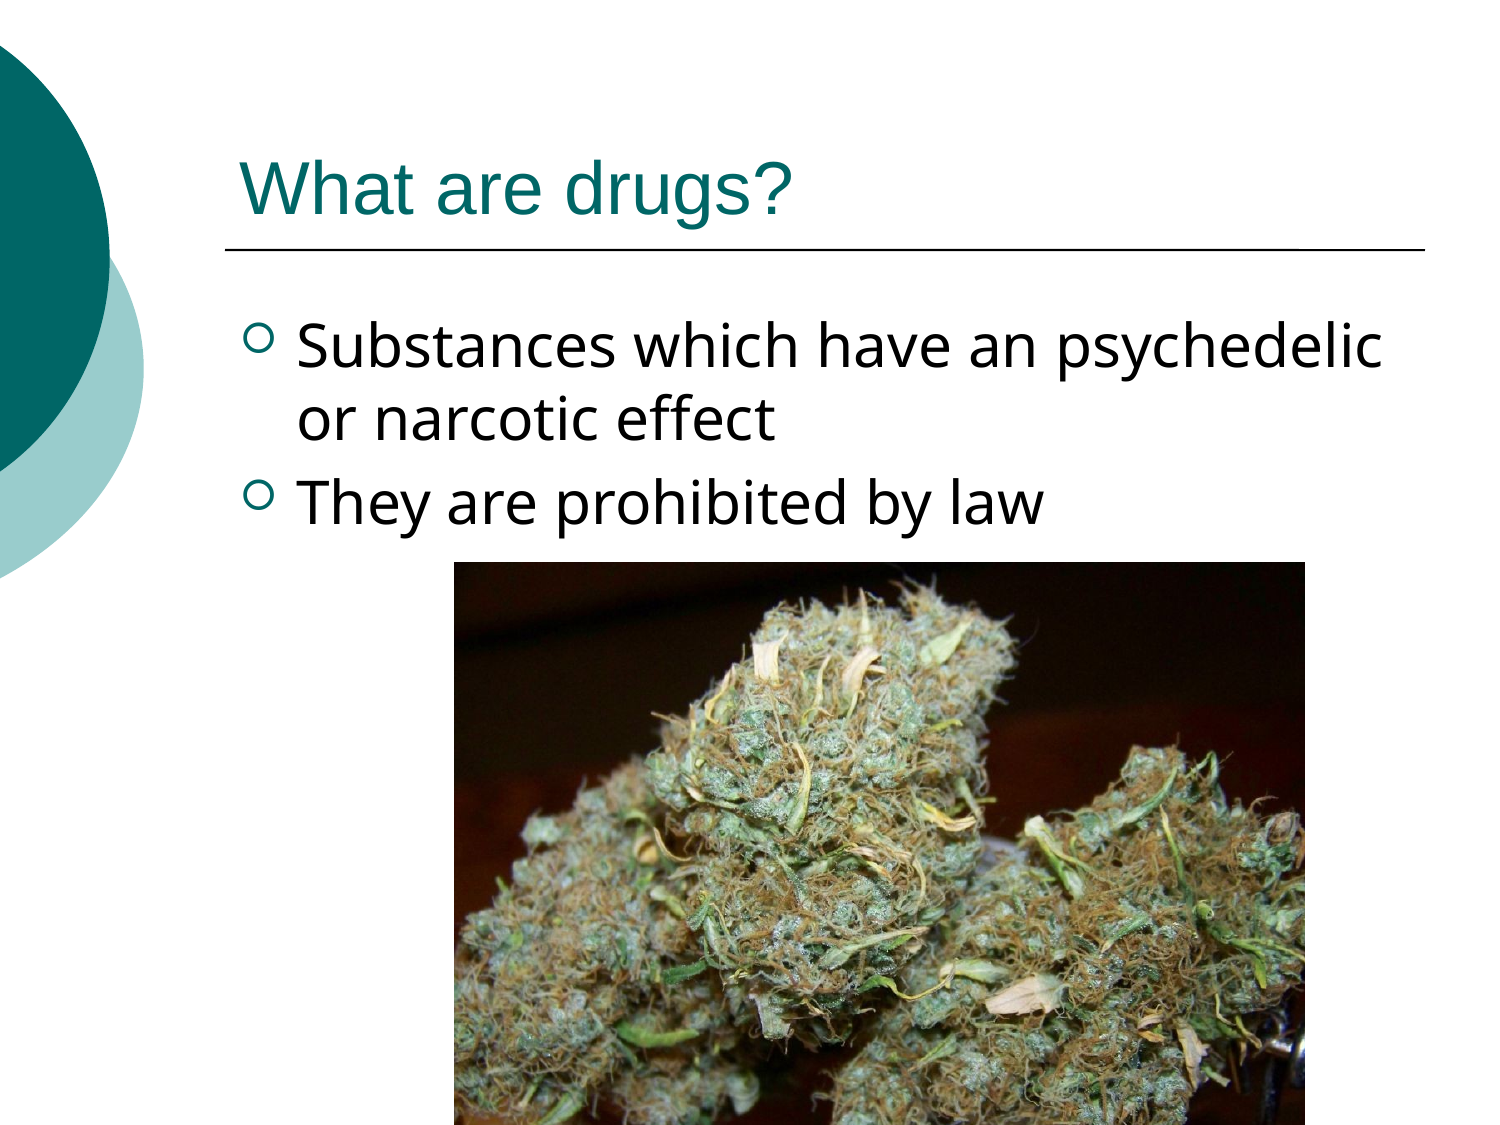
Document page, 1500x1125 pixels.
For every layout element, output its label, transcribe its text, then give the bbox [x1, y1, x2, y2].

title What are drugs? [224, 49, 1425, 237]
picture [454, 562, 1305, 1125]
list Substances which have an psychedelic or narcotic effect They are prohibited by law [224, 299, 1425, 975]
